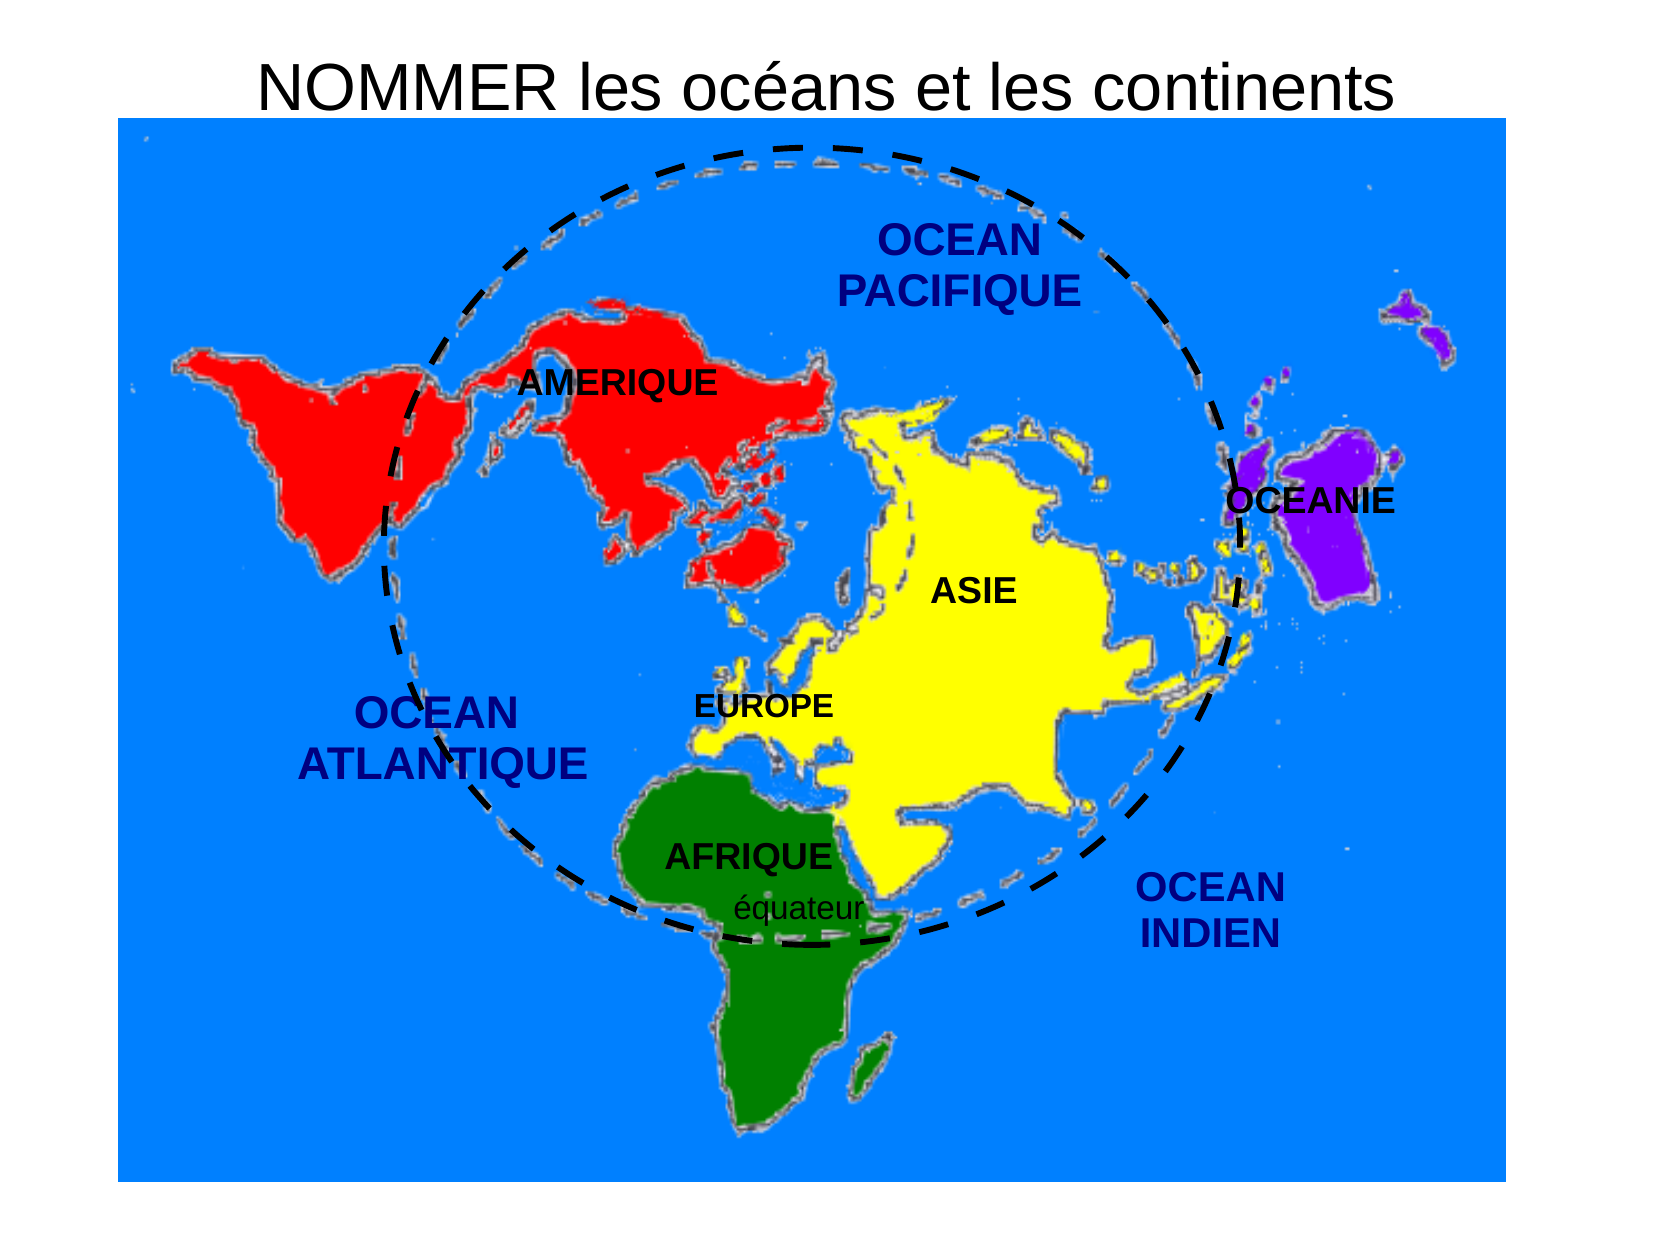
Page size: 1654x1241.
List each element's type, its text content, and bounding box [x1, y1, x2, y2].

text_box OCEAN INDIEN [1062, 856, 1359, 967]
text_box équateur [718, 882, 1044, 970]
text_box OCEANIE [1210, 472, 1477, 531]
text_box OCEAN ATLANTIQUE [265, 679, 621, 799]
text_box AFRIQUE [649, 827, 916, 886]
text_box OCEAN PACIFIQUE [738, 206, 1182, 327]
text_box ASIE [915, 562, 1152, 621]
picture [118, 125, 1506, 1182]
text_box AMERIQUE [501, 354, 768, 413]
text_box EUROPE [679, 680, 945, 734]
title NOMMER les océans et les continents [82, 50, 1571, 125]
